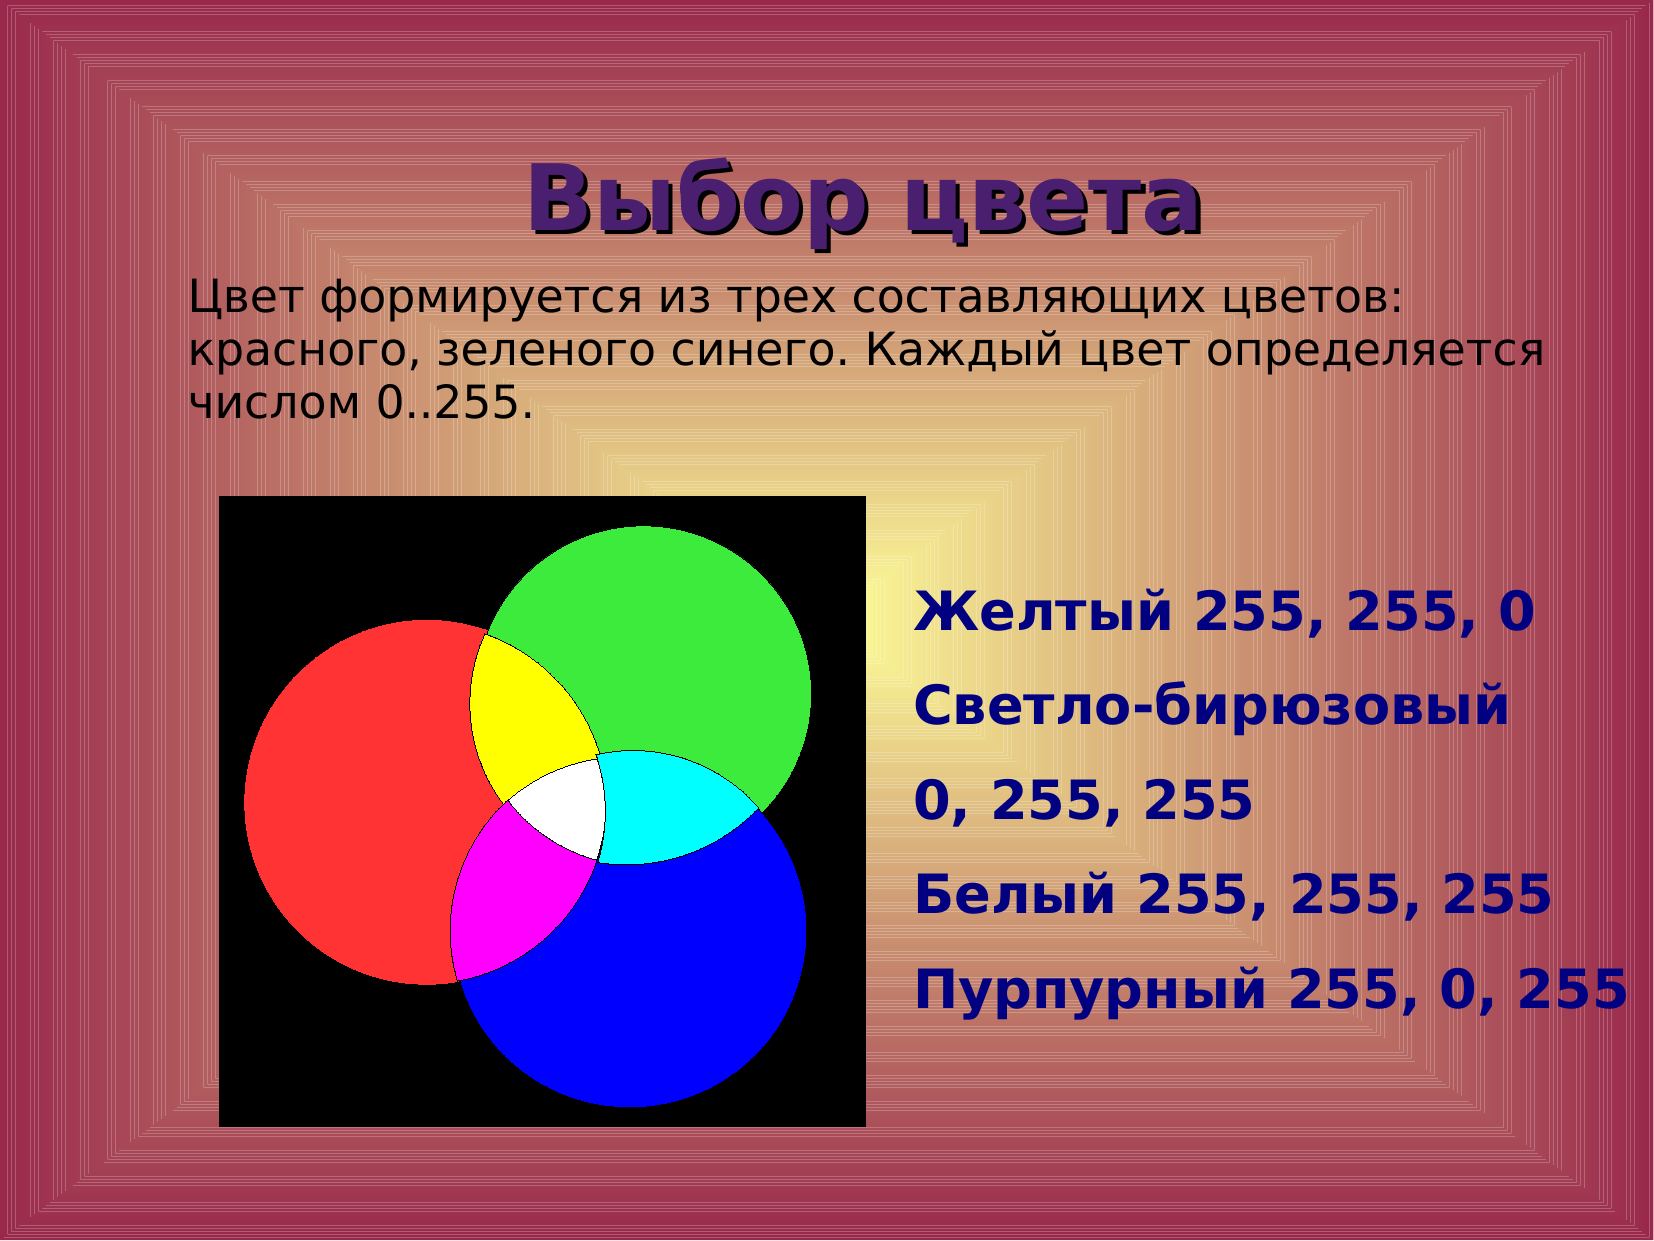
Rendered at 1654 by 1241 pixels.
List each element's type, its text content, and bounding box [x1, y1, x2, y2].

text_box Желтый 255, 255, 0 Светло-бирюзовый 0, 255, 255 Белый 255, 255, 255 Пурпурный 255, 0, 255 [898, 541, 1654, 997]
text_box Цвет формируется из трех составляющих цветов: красного, зеленого синего. Каждый цвет определяется числом 0..255. [172, 262, 1654, 438]
text_box [219, 496, 866, 1127]
title Выбор цвета [119, 102, 1609, 296]
